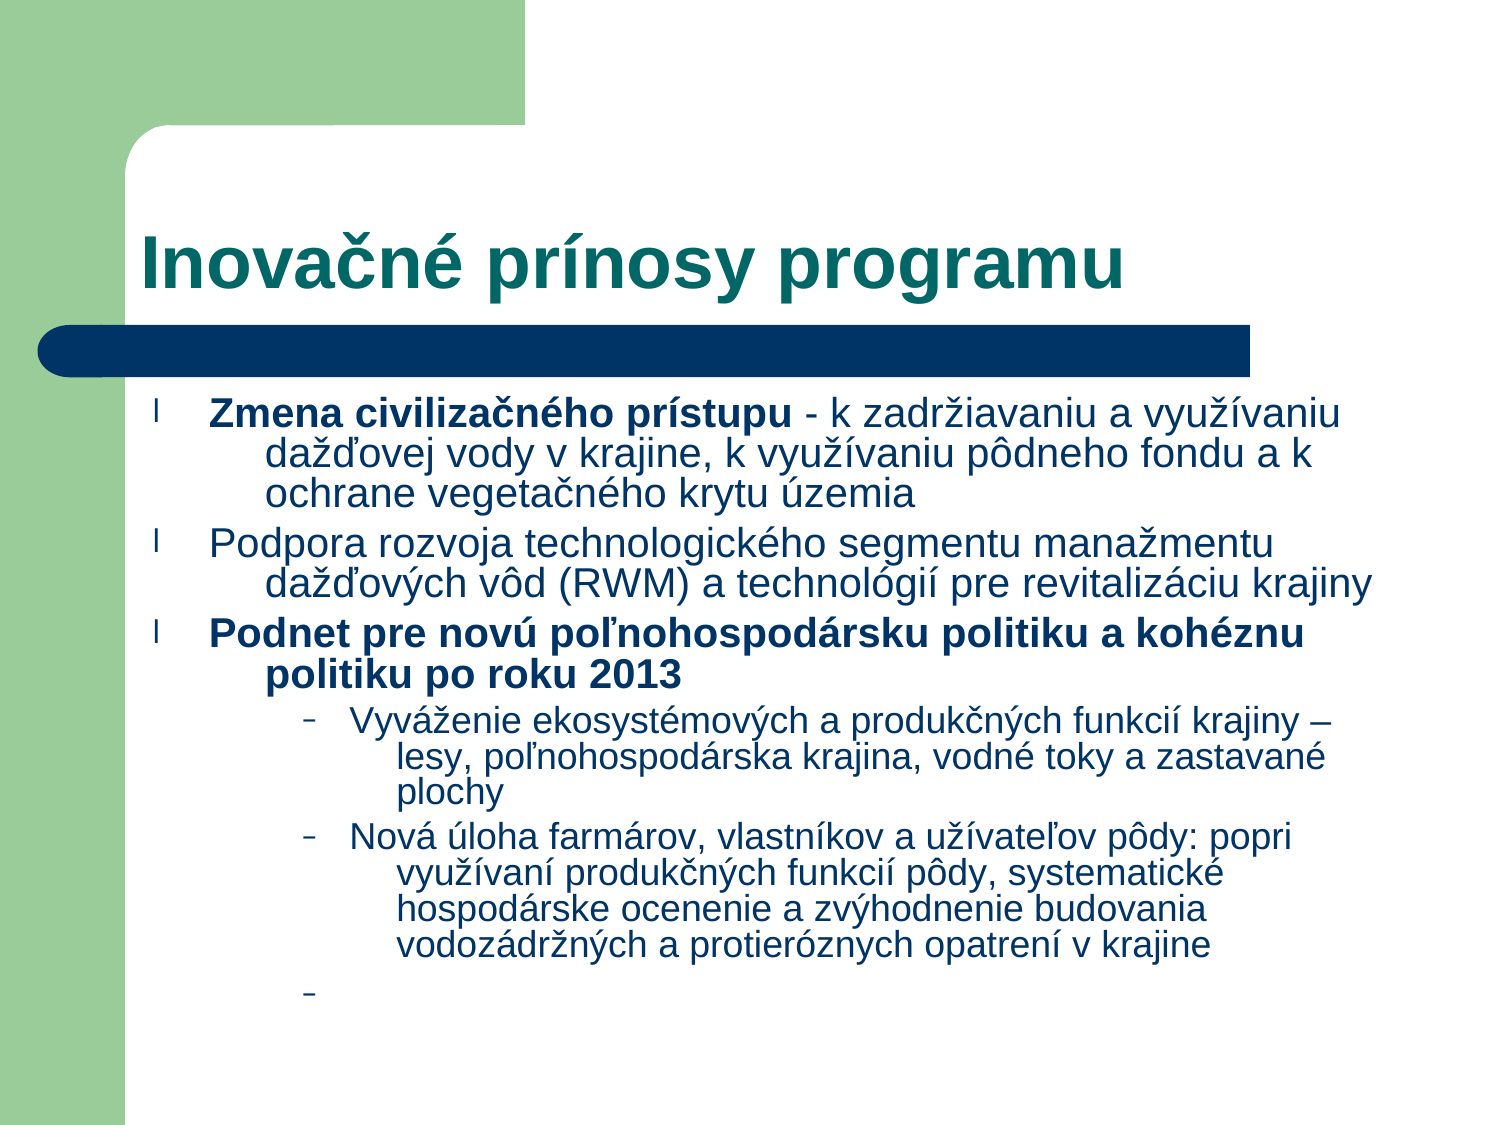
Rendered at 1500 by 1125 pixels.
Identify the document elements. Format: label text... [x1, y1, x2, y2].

list Zmena civilizačného prístupu - k zadržiavaniu a využívaniu dažďovej vody v krajine, k využívaniu pôdneho fondu a k ochrane vegetačného krytu územia Podpora rozvoja technologického segmentu manažmentu dažďových vôd (RWM) a technológií pre revitalizáciu krajiny Podnet pre novú poľnohospodársku politiku a kohéznu politiku po roku 2013 Vyváženie ekosystémových a produkčných funkcií krajiny – lesy, poľnohospodárska krajina, vodné toky a zastavané plochy Nová úloha farmárov, vlastníkov a užívateľov pôdy: popri využívaní produkčných funkcií pôdy, systematické hospodárske ocenenie a zvýhodnenie budovania vodozádržných a protieróznych opatrení v krajine [137, 387, 1400, 999]
title Inovačné prínosy programu [125, 125, 1426, 313]
